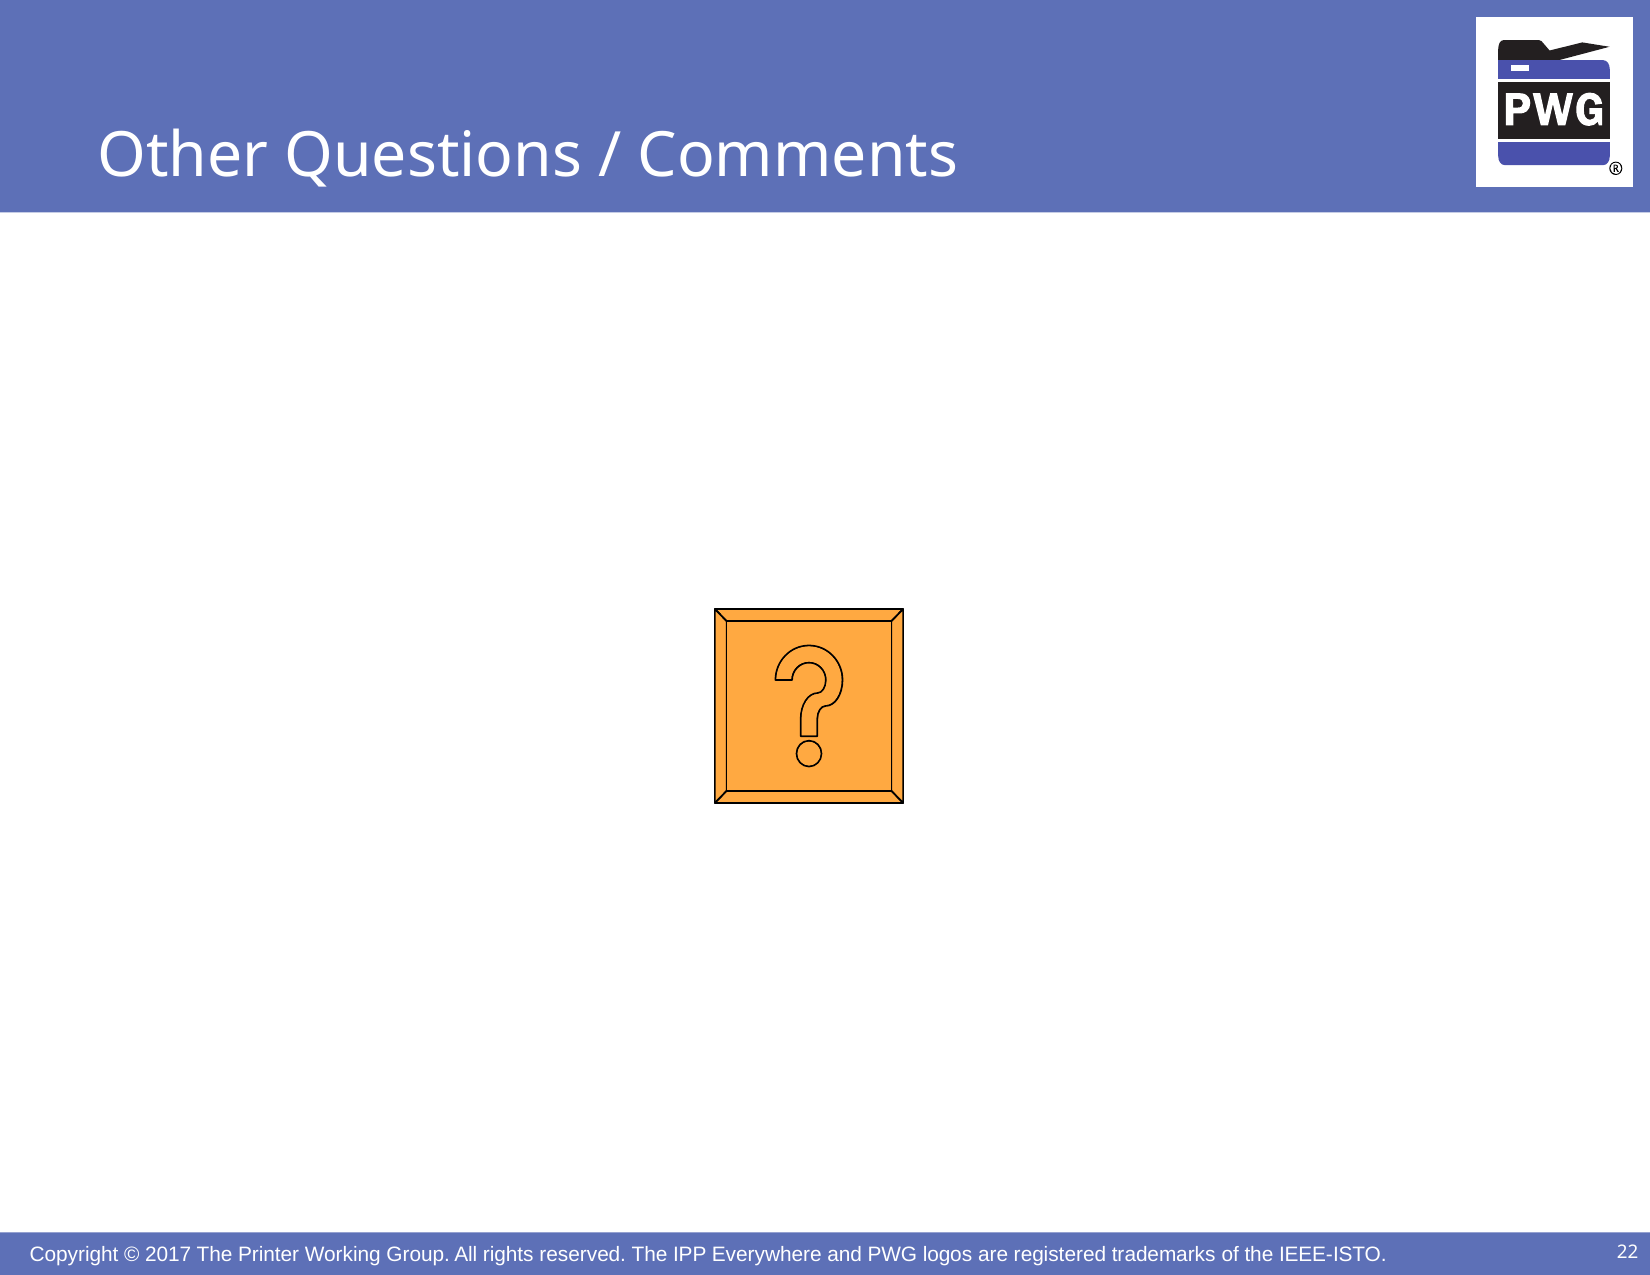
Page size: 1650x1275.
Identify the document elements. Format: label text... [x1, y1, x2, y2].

title Other Questions / Comments [82, 8, 1449, 198]
text_box [714, 609, 904, 803]
